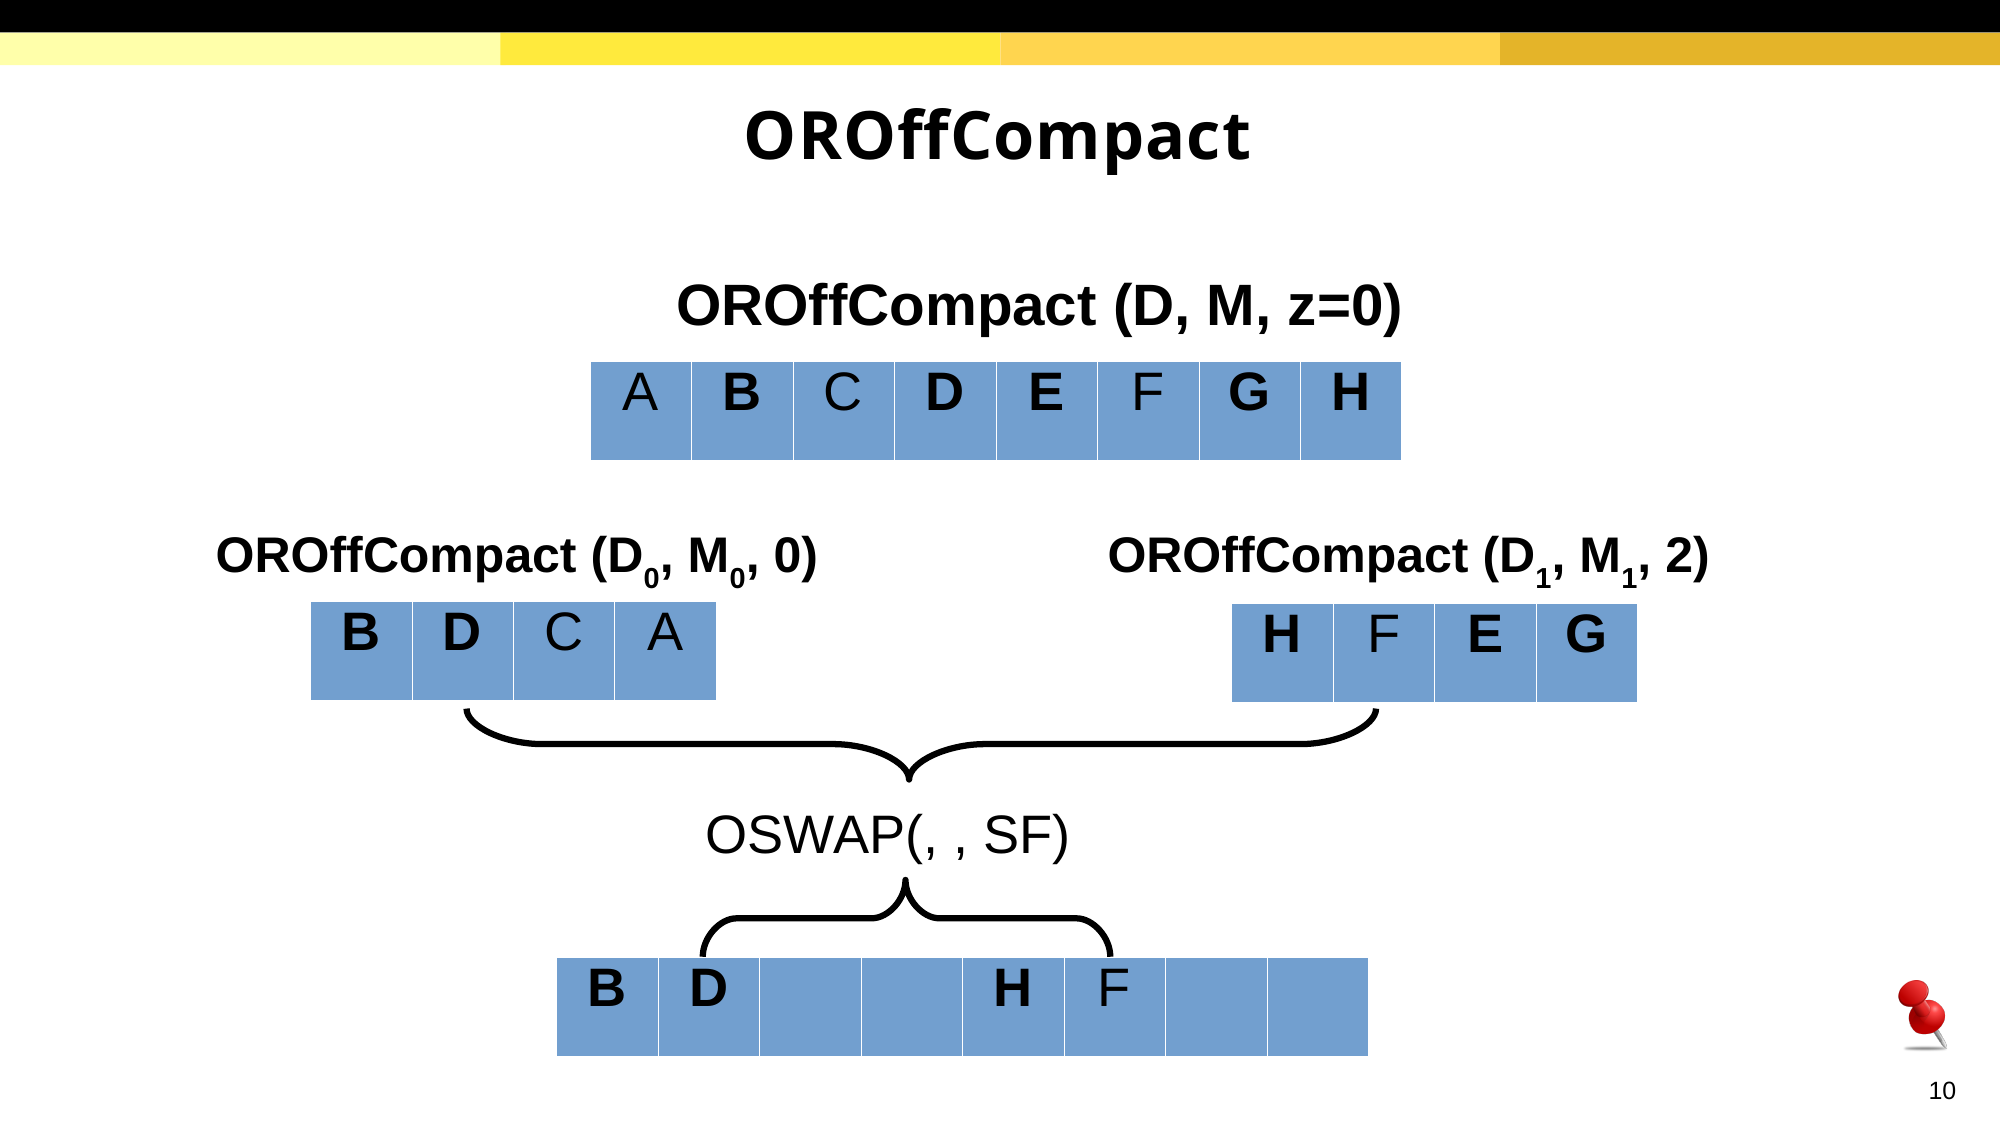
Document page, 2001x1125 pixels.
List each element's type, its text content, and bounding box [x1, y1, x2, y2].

text_box OROffCompact (D1, M1, 2) [1092, 519, 1726, 603]
table_header G [1200, 362, 1300, 460]
text_box 10 [1913, 1069, 1972, 1113]
table_header D [413, 602, 513, 700]
table_header F [1065, 958, 1165, 1056]
table_header E [997, 362, 1097, 460]
table_header B [692, 362, 793, 460]
table_header F [1334, 604, 1434, 702]
table_header B [311, 602, 412, 700]
table_header A [591, 362, 691, 460]
table_header [1268, 958, 1368, 1056]
table_header D [895, 362, 996, 460]
table_header H [1301, 362, 1401, 460]
text_box OSWAP(, , SF) [690, 797, 1088, 873]
table_header A [615, 602, 716, 700]
table_header C [794, 362, 894, 460]
table_header F [1098, 362, 1199, 460]
text_box OROffCompact (D, M, z=0) [661, 265, 1419, 346]
table_header [760, 958, 861, 1056]
text_box OROffCompact (D0, M0, 0) [200, 519, 834, 603]
table_header C [514, 602, 614, 700]
table_header [862, 958, 962, 1056]
picture [1889, 980, 1961, 1052]
table_header E [1435, 604, 1536, 702]
table_header D [659, 958, 759, 1056]
table_header [1166, 958, 1267, 1056]
table_header G [1537, 604, 1637, 702]
table_header H [963, 958, 1064, 1056]
table_header H [1232, 604, 1333, 702]
title OROffCompact [48, 65, 1947, 213]
table_header B [557, 958, 658, 1056]
